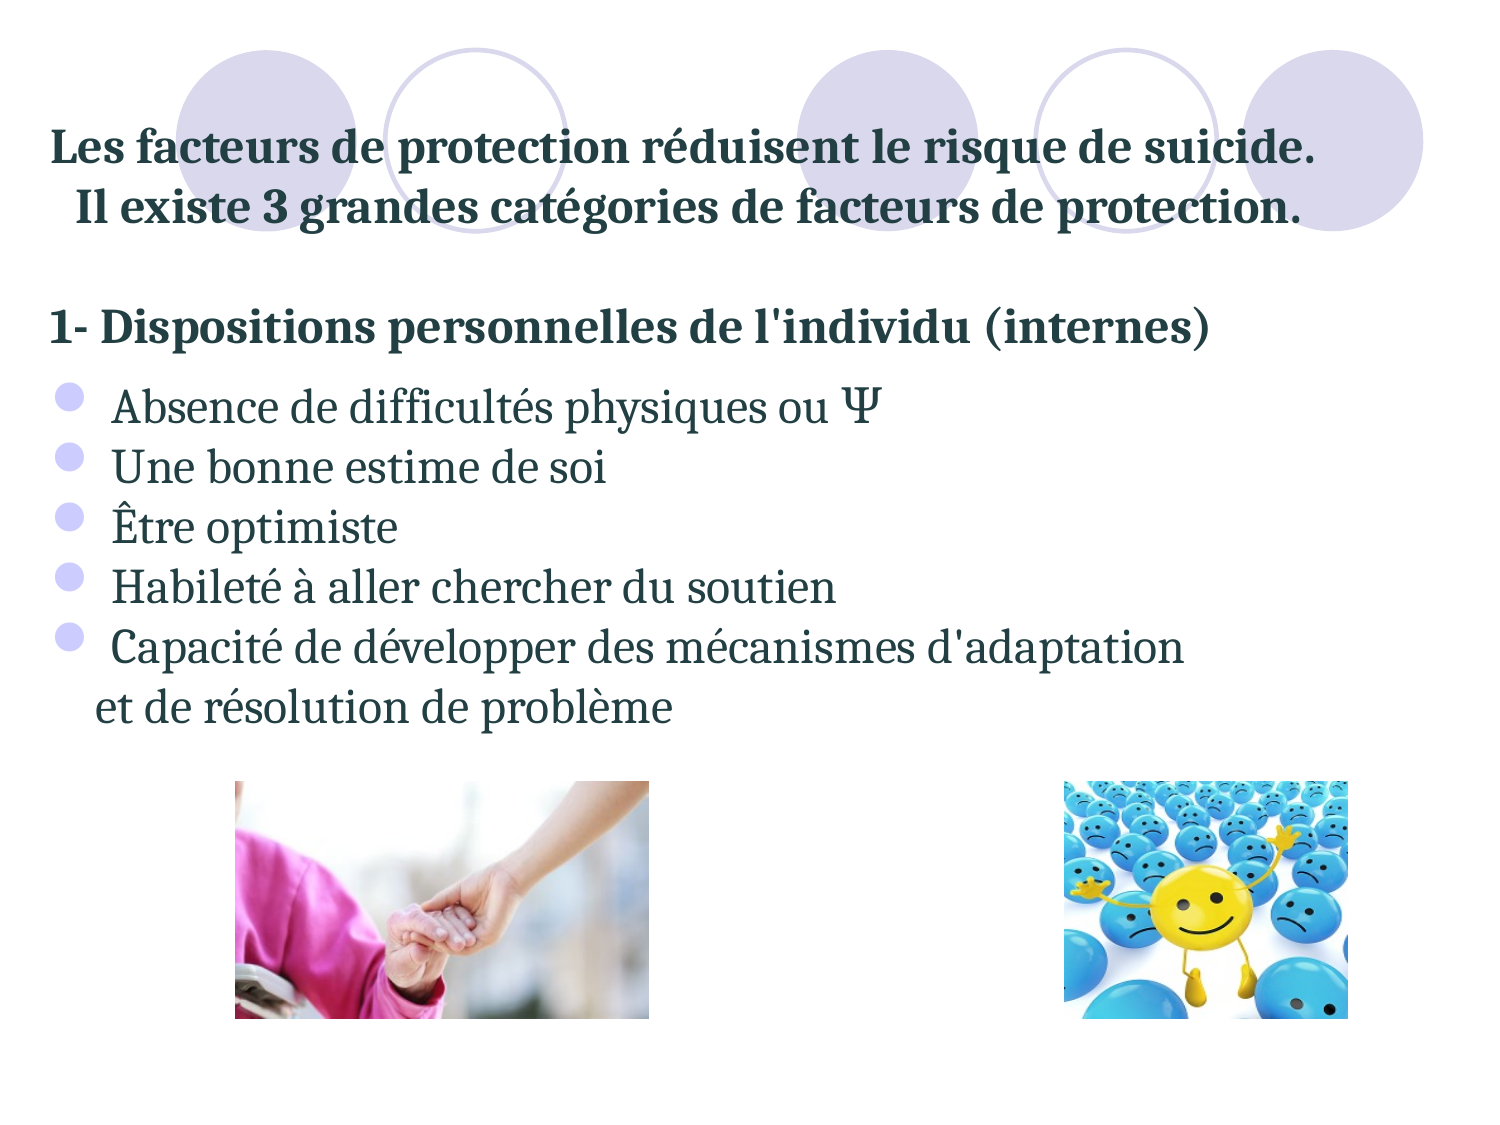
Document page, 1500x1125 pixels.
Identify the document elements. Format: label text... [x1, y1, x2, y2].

text_box Les facteurs de protection réduisent le risque de suicide. Il existe 3 grandes catégories de facteurs de protection. 1- Dispositions personnelles de l'individu (internes) Absence de difficultés physiques ou Ψ Une bonne estime de soi Être optimiste Habileté à aller chercher du soutien Capacité de développer des mécanismes d'adaptation et de résolution de problème [36, 106, 1394, 1064]
picture [1064, 781, 1348, 1019]
picture [235, 781, 649, 1019]
